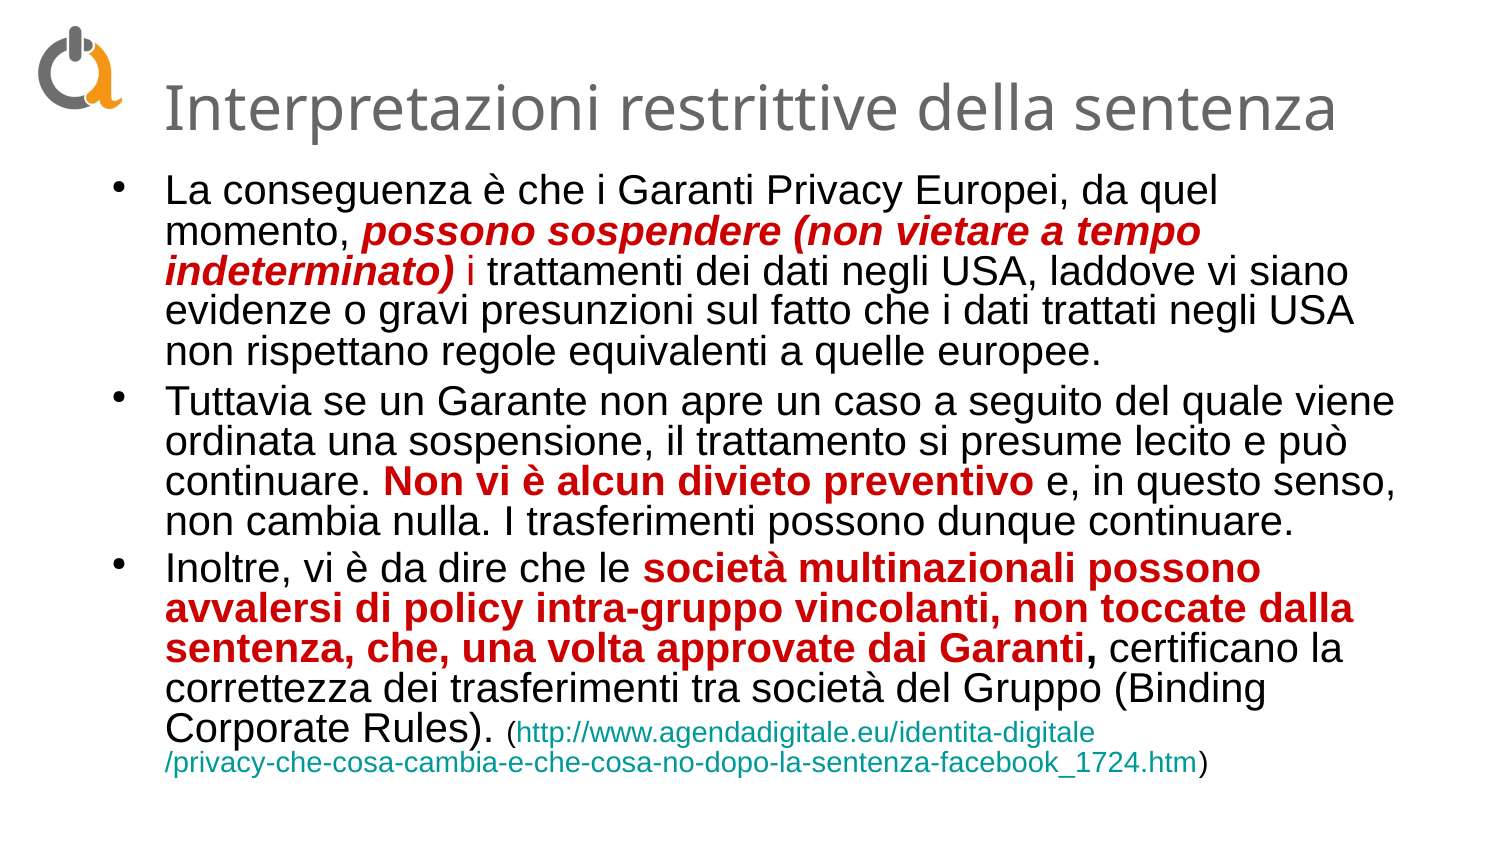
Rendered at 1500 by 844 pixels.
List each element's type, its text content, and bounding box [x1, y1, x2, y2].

picture [23, 23, 129, 116]
list La conseguenza è che i Garanti Privacy Europei, da quel momento, possono sospendere (non vietare a tempo indeterminato) i trattamenti dei dati negli USA, laddove vi siano evidenze o gravi presunzioni sul fatto che i dati trattati negli USA non rispettano regole equivalenti a quelle europee. Tuttavia se un Garante non apre un caso a seguito del quale viene ordinata una sospensione, il trattamento si presume lecito e può continuare. Non vi è alcun divieto preventivo e, in questo senso, non cambia nulla. I trasferimenti possono dunque continuare. Inoltre, vi è da dire che le società multinazionali possono avvalersi di policy intra-gruppo vincolanti, non toccate dalla sentenza, che, una volta approvate dai Garanti, certificano la correttezza dei trasferimenti tra società del Gruppo (Binding Corporate Rules). (http://www.agendadigitale.eu/identita-digitale/privacy-che-cosa-cambia-e-che-cosa-no-dopo-la-sentenza-facebook_1724.htm) [79, 165, 1430, 804]
title Interpretazioni restrittive della sentenza [114, 35, 1465, 177]
